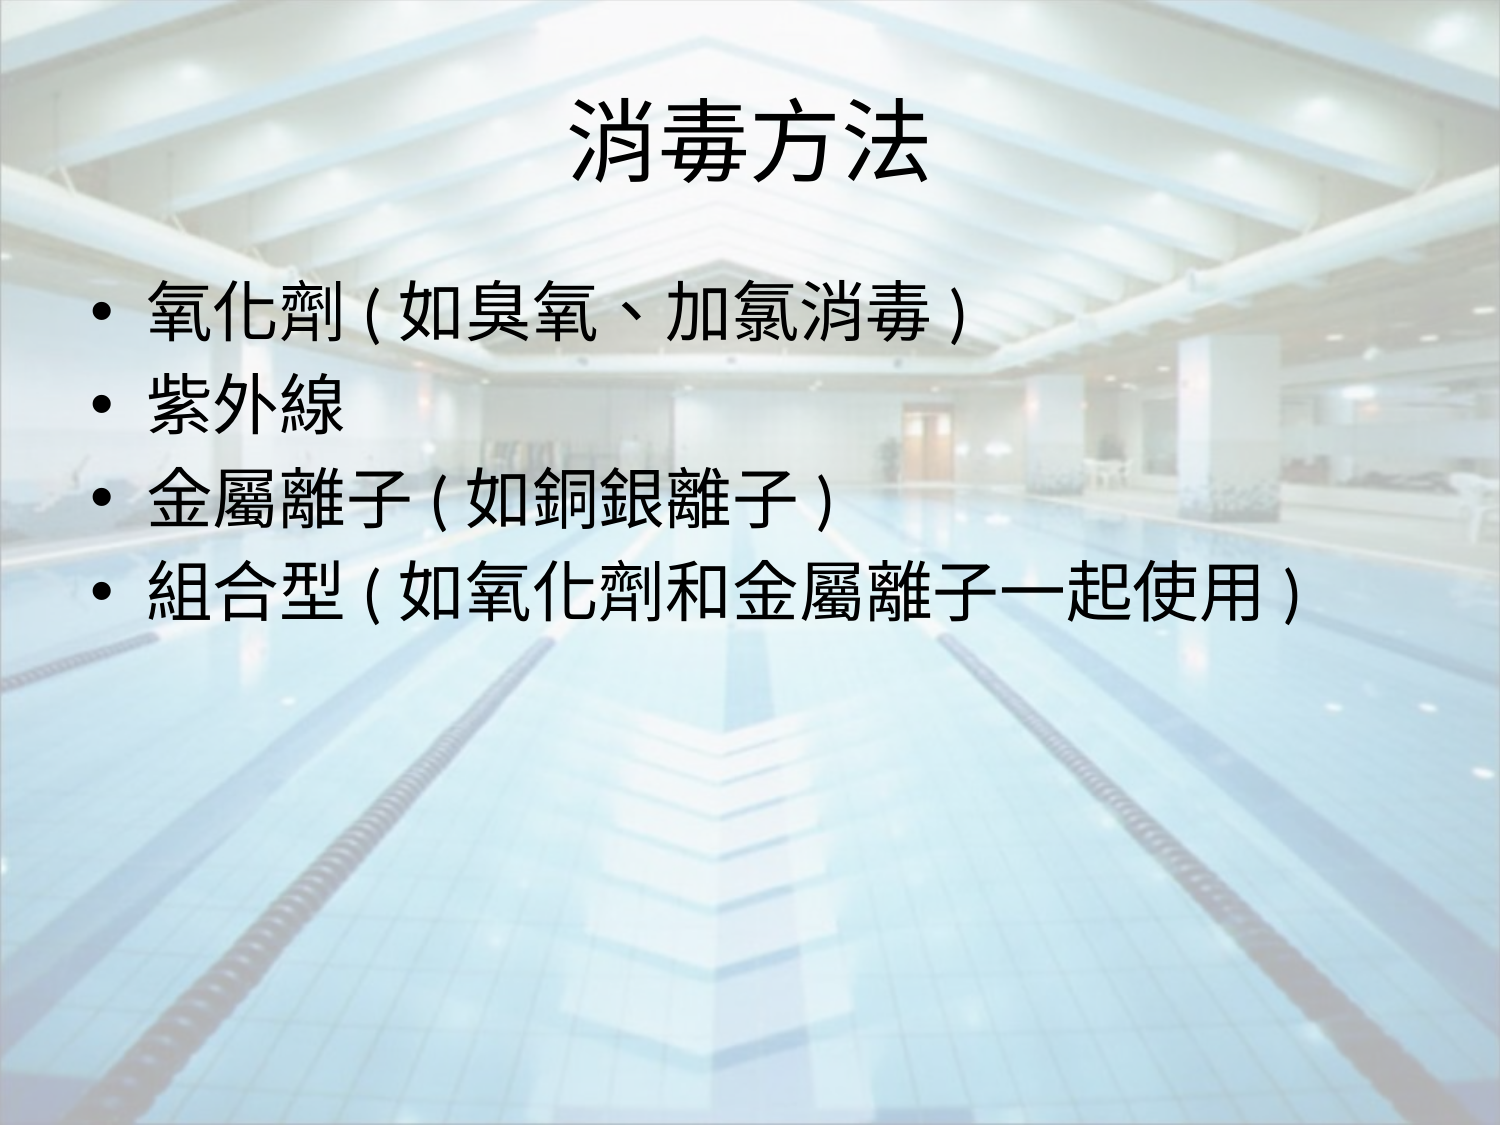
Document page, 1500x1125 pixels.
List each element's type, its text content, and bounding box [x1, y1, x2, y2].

list 氧化劑(如臭氧、加氯消毒) 紫外線 金屬離子(如銅銀離子) 組合型(如氧化劑和金屬離子一起使用) [75, 262, 1425, 1005]
title 消毒方法 [75, 45, 1425, 233]
